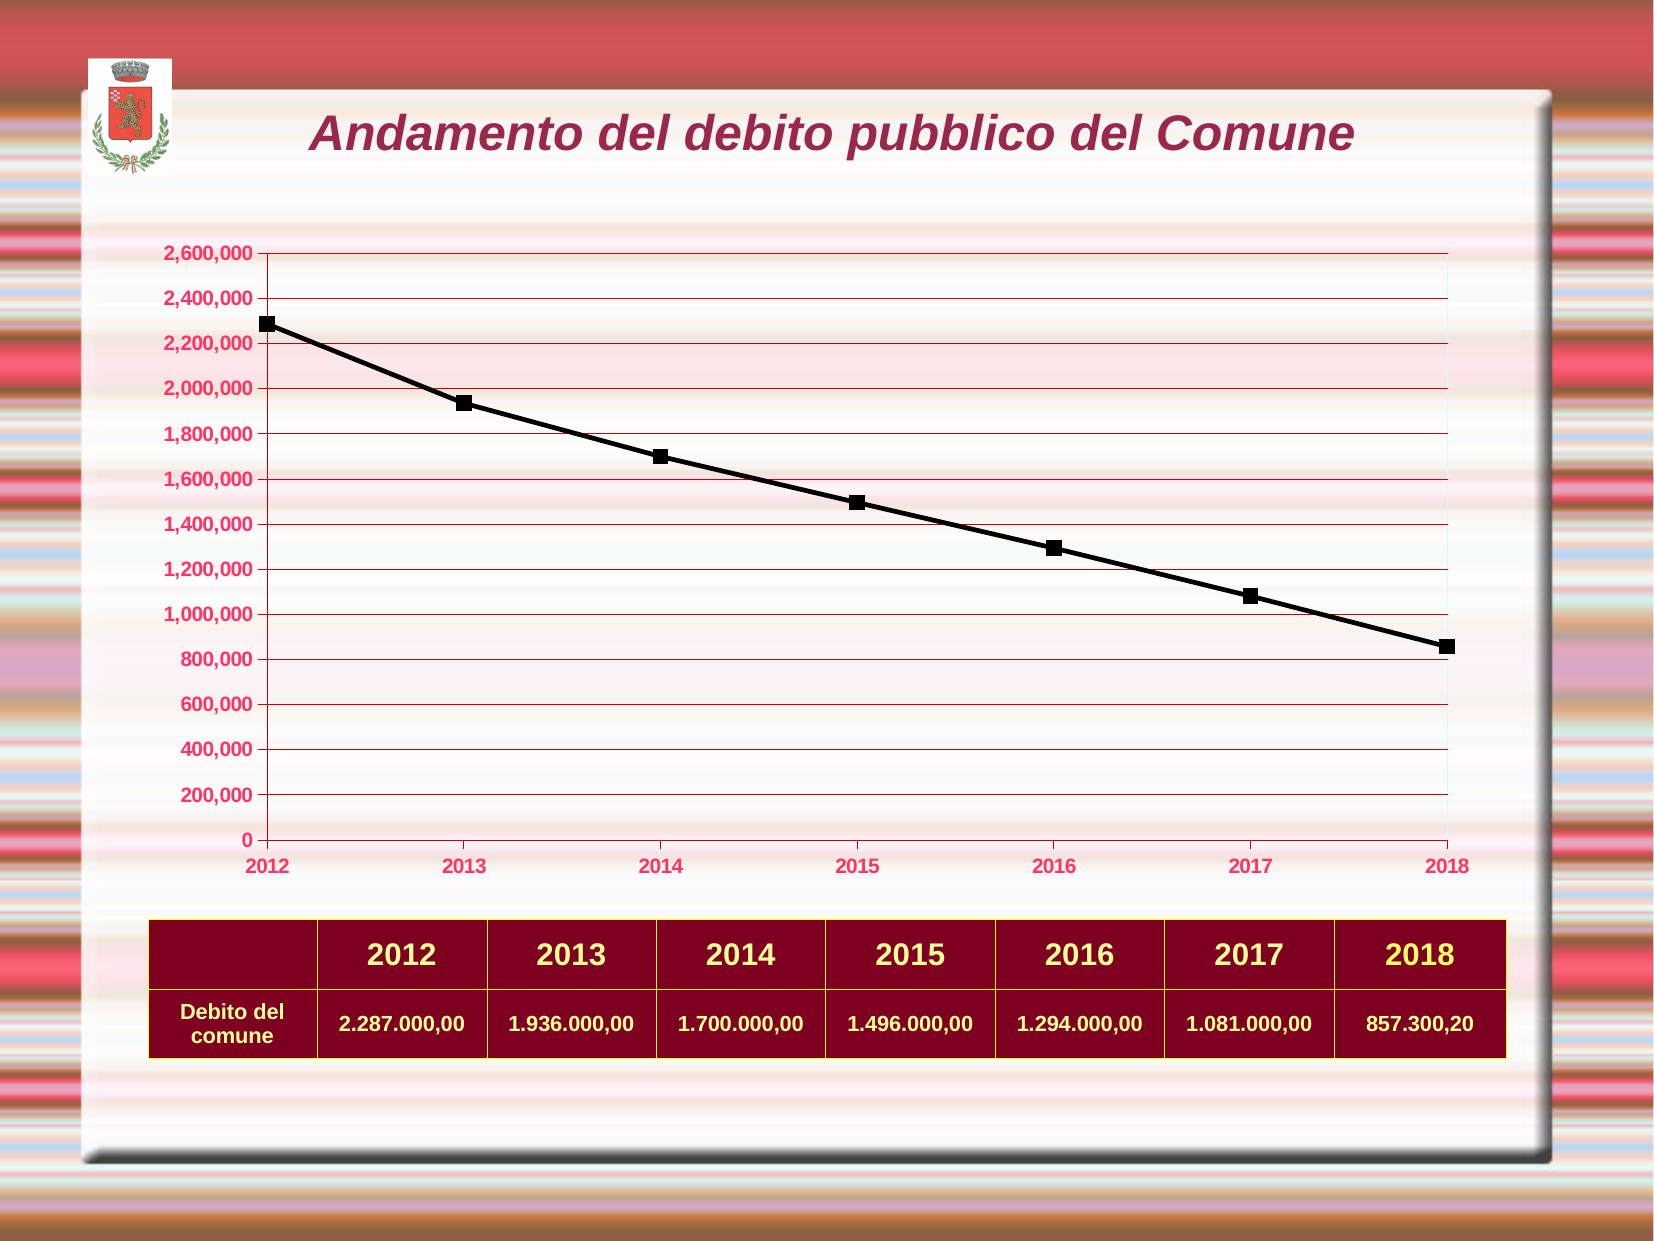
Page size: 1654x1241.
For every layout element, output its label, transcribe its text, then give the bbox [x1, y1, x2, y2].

table_header [149, 920, 317, 989]
table_cell 857.300,20 [1335, 990, 1506, 1058]
table_header 2013 [488, 920, 656, 989]
table_cell 1.936.000,00 [488, 990, 656, 1058]
table_cell 2.287.000,00 [318, 990, 487, 1058]
table_header 2016 [996, 920, 1164, 989]
table_cell 1.294.000,00 [996, 990, 1164, 1058]
table_header 2017 [1165, 920, 1334, 989]
table_cell Debito del comune [149, 990, 317, 1058]
table_header 2018 [1335, 920, 1506, 989]
table_header 2012 [318, 920, 487, 989]
table_header 2015 [826, 920, 995, 989]
title Andamento del debito pubblico del Comune [88, 59, 1577, 207]
table_cell 1.081.000,00 [1165, 990, 1334, 1058]
table_header 2014 [657, 920, 825, 989]
table_cell 1.700.000,00 [657, 990, 825, 1058]
chart [136, 228, 1497, 892]
picture [0, 0, 1654, 1241]
table_cell 1.496.000,00 [826, 990, 995, 1058]
